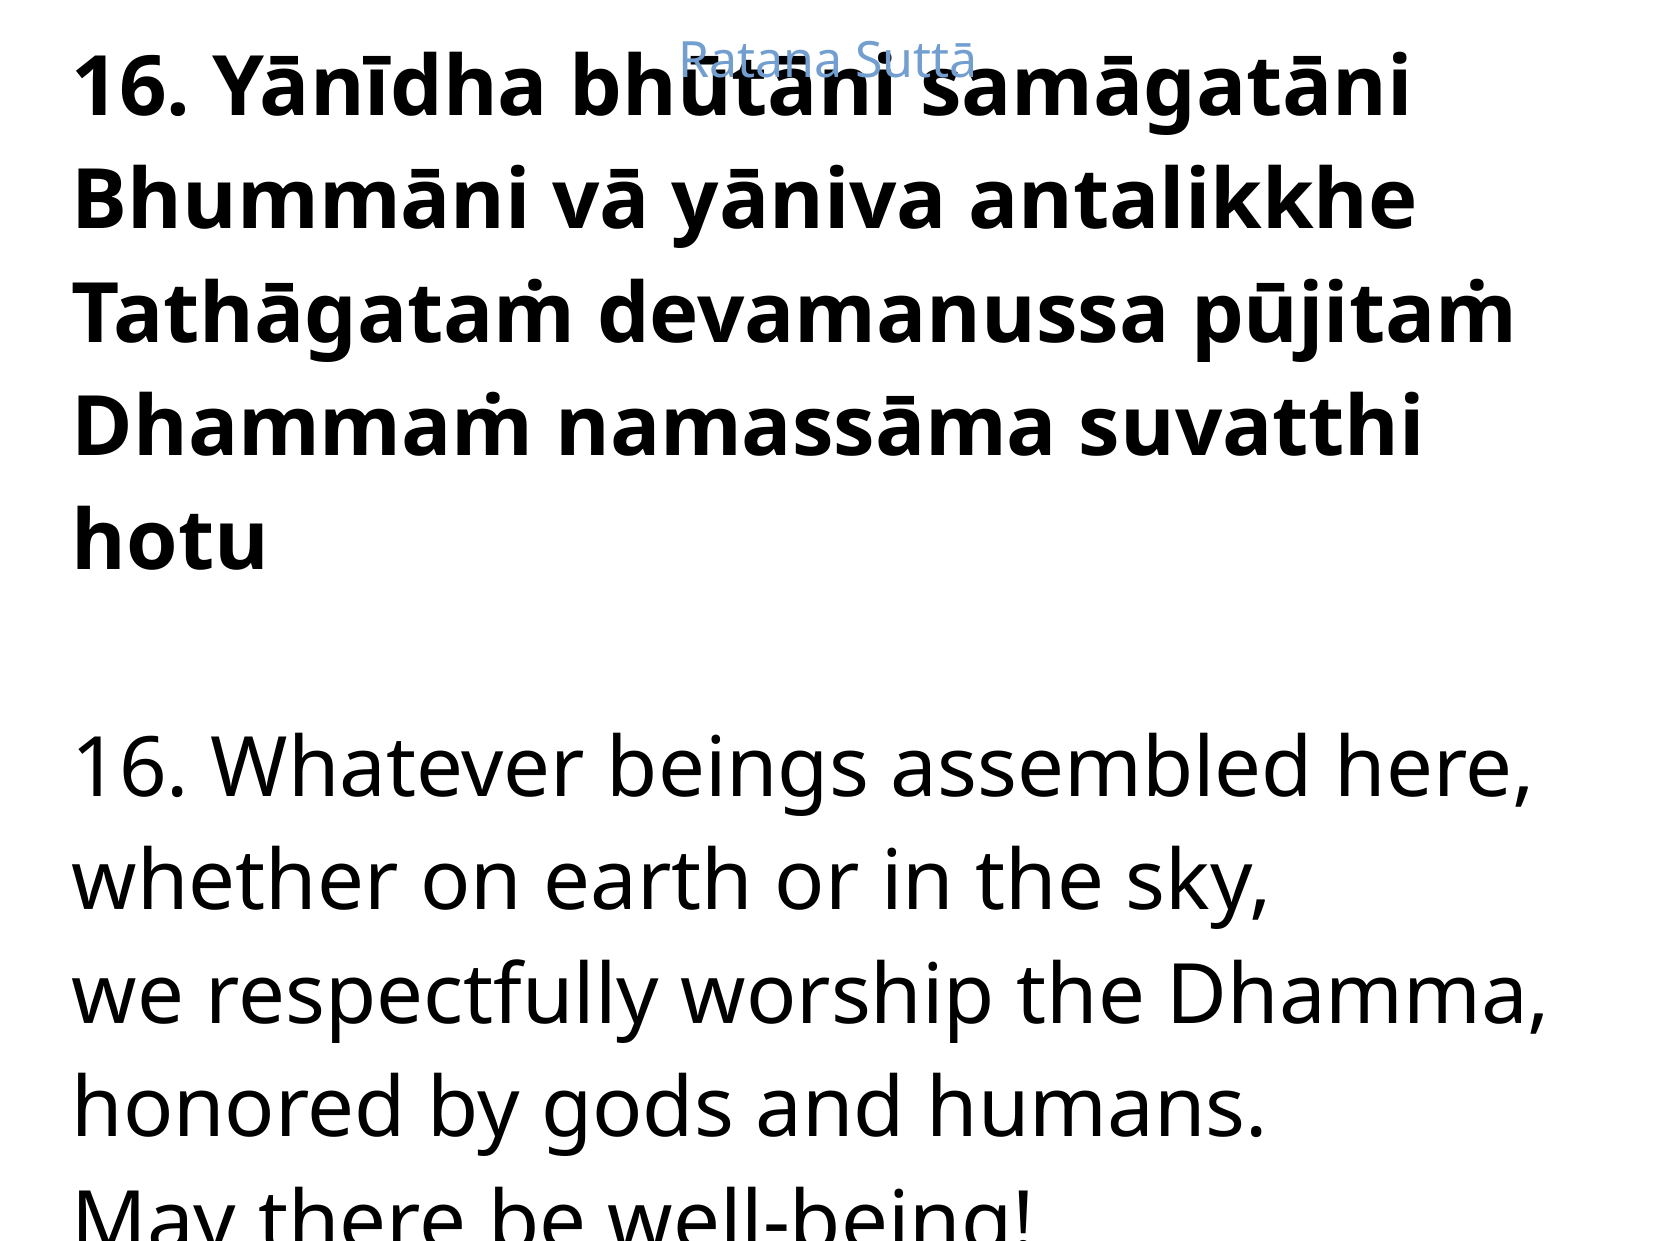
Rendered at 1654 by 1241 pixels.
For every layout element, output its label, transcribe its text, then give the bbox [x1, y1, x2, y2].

text_box 16. Yānīdha bhūtāni samāgatāni Bhummāni vā yāniva antalikkhe Tathāgataṁ devamanussa pūjitaṁ Dhammaṁ namassāma suvatthi hotu 16. Whatever beings assembled here, whether on earth or in the sky, we respectfully worship the Dhamma, honored by gods and humans. May there be well-being! [71, 97, 1631, 1208]
text_box Ratana Suttā [0, 16, 1654, 97]
